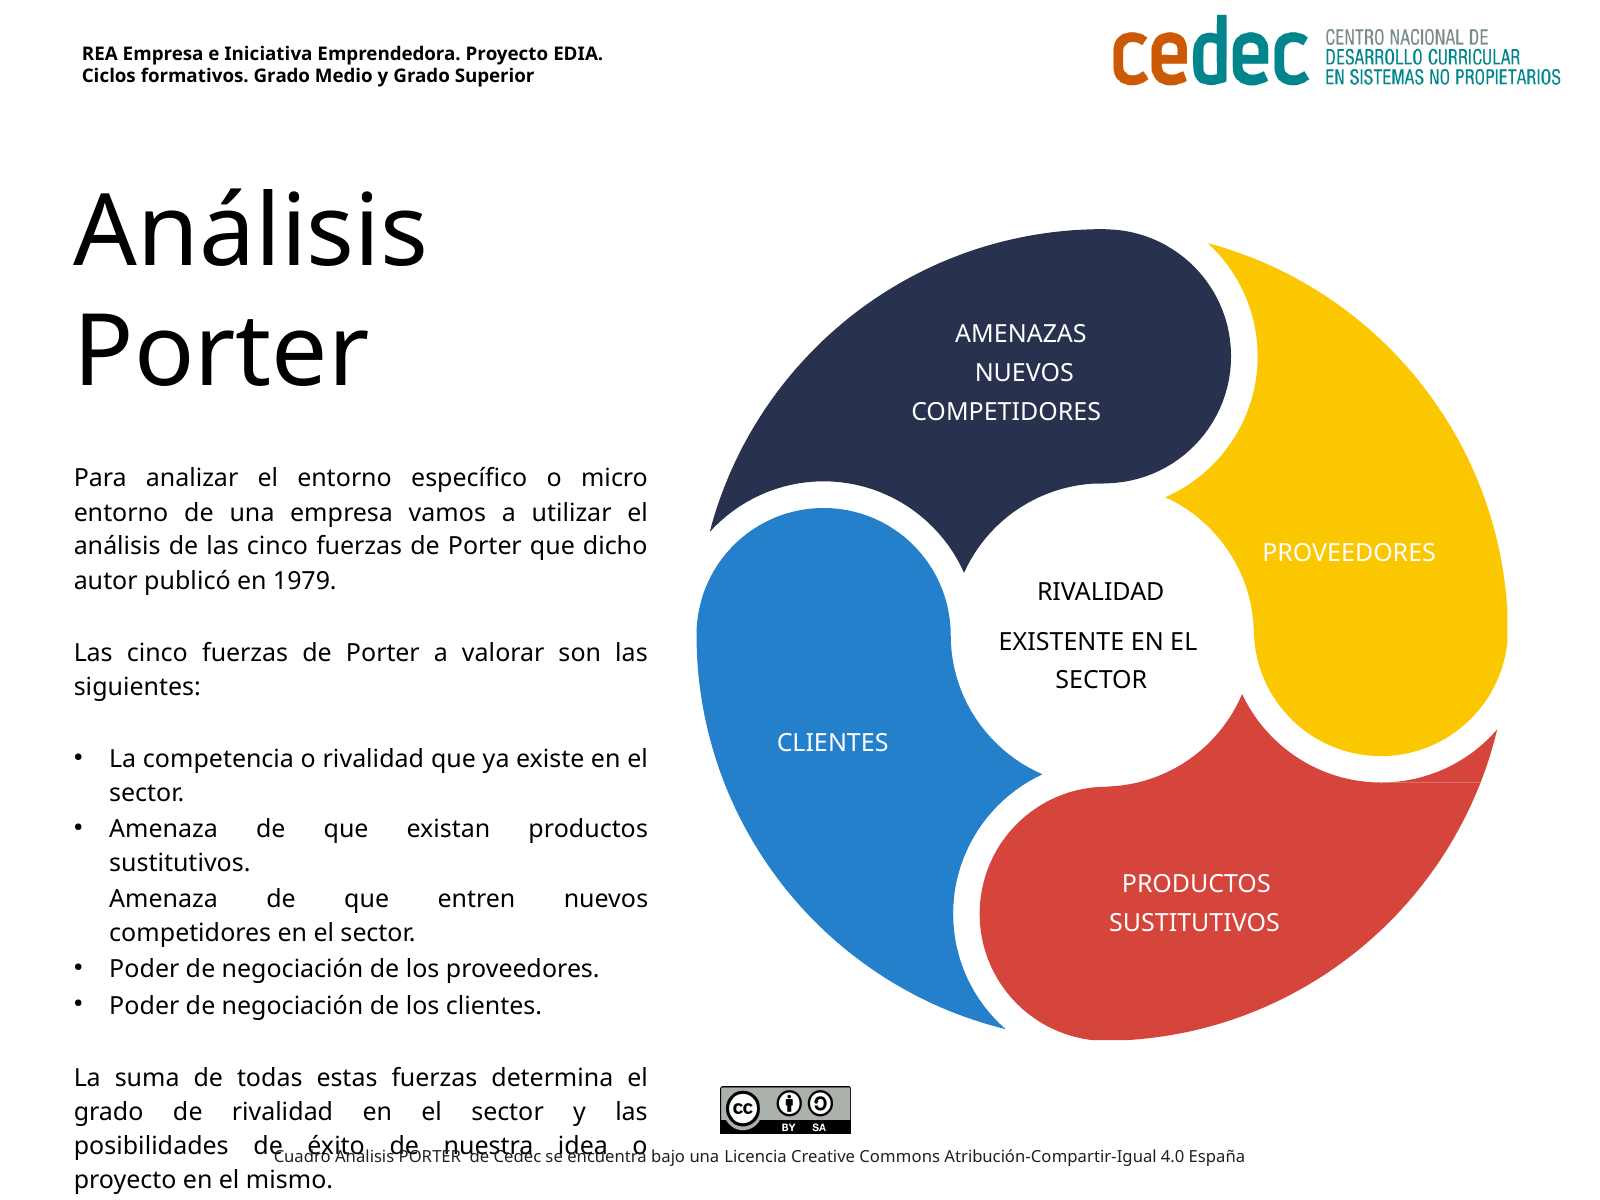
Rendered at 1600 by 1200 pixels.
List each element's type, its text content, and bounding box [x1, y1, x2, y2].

text_box PROVEEDORES [1260, 534, 1464, 567]
text_box Cuadro Análisis PORTER de Cedec se encuentra bajo una Licencia Creative Commons Atribución-Compartir-Igual 4.0 España [271, 1121, 1489, 1170]
text_box PRODUCTOS SUSTITUTIVOS [1107, 856, 1308, 937]
text_box AMENAZAS NUEVOS COMPETIDORES [874, 307, 1174, 426]
title REA Empresa e Iniciativa Emprendedora. Proyecto EDIA. Ciclos formativos. Grado Medio y Grado Superior [79, 33, 898, 185]
text_box CLIENTES [774, 724, 908, 757]
text_box Para analizar el entorno específico o micro entorno de una empresa vamos a utilizar el análisis de las cinco fuerzas de Porter que dicho autor publicó en 1979. Las cinco fuerzas de Porter a valorar son las siguientes: La competencia o rivalidad que ya existe en el sector. Amenaza de que existan productos sustitutivos. Amenaza de que entren nuevos competidores en el sector. Poder de negociación de los proveedores. Poder de negociación de los clientes. La suma de todas estas fuerzas determina el grado de rivalidad en el sector y las posibilidades de éxito de nuestra idea o proyecto en el mismo. [71, 455, 650, 1194]
text_box Análisis Porter [71, 147, 761, 456]
picture [720, 1086, 851, 1134]
picture [1110, 11, 1571, 98]
text_box RIVALIDAD EXISTENTE EN EL SECTOR [982, 564, 1220, 695]
